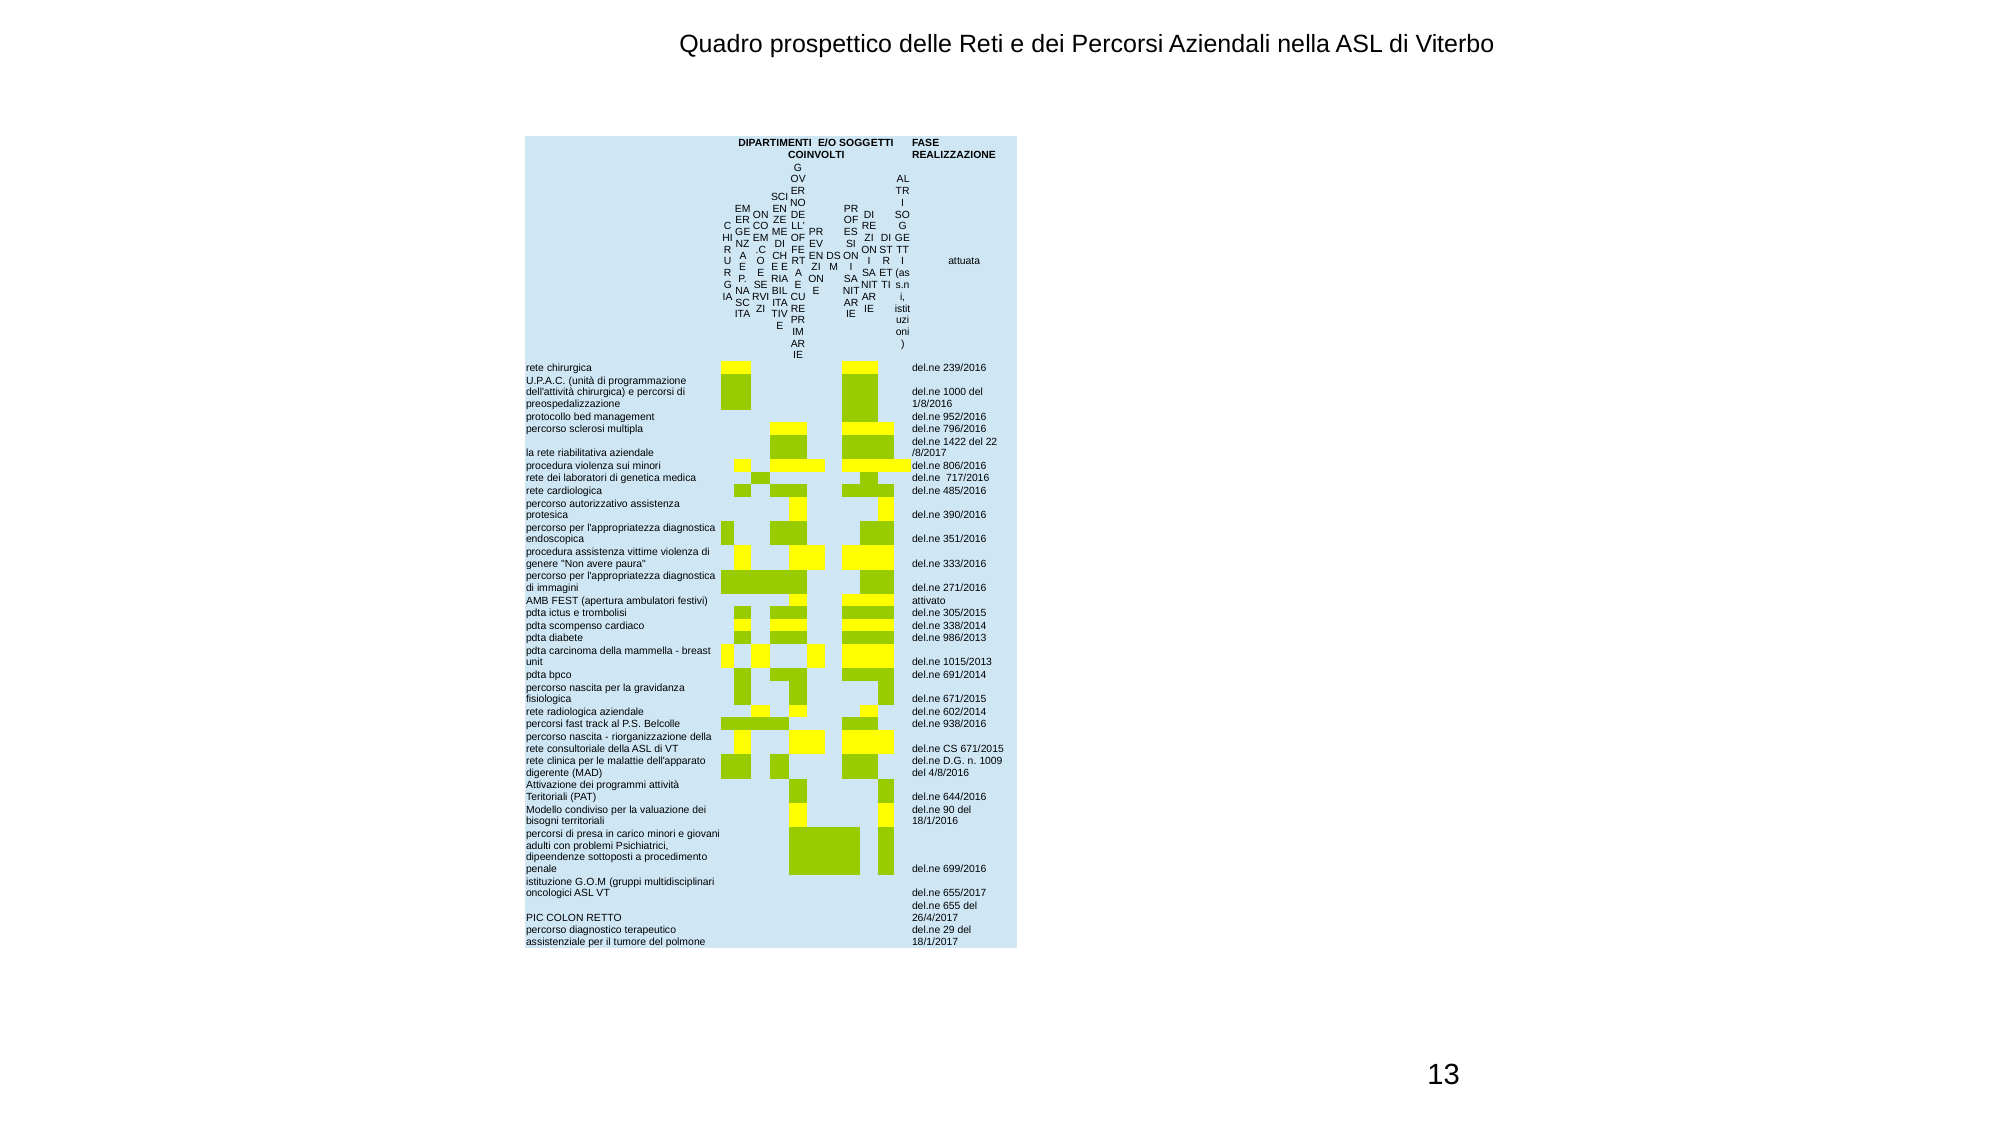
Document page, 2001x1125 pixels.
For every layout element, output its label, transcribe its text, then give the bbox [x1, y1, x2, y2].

table_cell [721, 681, 734, 705]
table_cell [789, 923, 807, 948]
table_cell del.ne 938/2016 [911, 717, 1017, 730]
table_cell percorso per l'appropriatezza diagnostica di immagini [525, 570, 721, 594]
table_cell [825, 754, 842, 779]
table_cell [721, 606, 734, 619]
table_cell [842, 422, 860, 435]
table_cell [734, 631, 751, 644]
table_cell [894, 374, 911, 410]
table_cell [751, 521, 770, 545]
table_cell [878, 410, 894, 422]
table_cell [842, 374, 860, 410]
table_cell [860, 570, 878, 594]
table_cell [807, 717, 825, 730]
table_cell [789, 459, 807, 472]
table_cell [860, 923, 878, 948]
table_cell [789, 435, 807, 459]
table_cell [860, 459, 878, 472]
table_cell [878, 779, 894, 803]
slide_number <numero> [1412, 1042, 1863, 1103]
table_cell [842, 644, 860, 668]
table_cell [825, 631, 842, 644]
table_cell [734, 705, 751, 717]
table_cell [734, 472, 751, 484]
table_cell [860, 484, 878, 497]
table_cell [860, 631, 878, 644]
table_cell DSM [825, 161, 842, 361]
table_cell [894, 484, 911, 497]
table_cell [751, 875, 770, 899]
table_cell [878, 374, 894, 410]
table_cell [860, 754, 878, 779]
table_cell [751, 644, 770, 668]
table_cell [751, 705, 770, 717]
table_cell [878, 594, 894, 606]
table_cell [825, 730, 842, 754]
table_cell [842, 410, 860, 422]
table_cell [842, 497, 860, 521]
table_cell percorso sclerosi multipla [525, 422, 721, 435]
table_cell [770, 606, 789, 619]
table_cell [721, 459, 734, 472]
table_cell [721, 644, 734, 668]
table_cell percorsi di presa in carico minori e giovani adulti con problemi Psichiatrici, dipeendenze sottoposti a procedimento penale [525, 827, 721, 875]
table_cell [721, 730, 734, 754]
table_cell [807, 681, 825, 705]
table_cell [825, 717, 842, 730]
table_cell [894, 681, 911, 705]
table_cell [860, 681, 878, 705]
table_cell del.ne 602/2014 [911, 705, 1017, 717]
table_cell [894, 705, 911, 717]
table_cell [842, 681, 860, 705]
table_cell [878, 422, 894, 435]
table_cell [721, 594, 734, 606]
table_cell [878, 570, 894, 594]
table_cell [894, 619, 911, 631]
table_cell [842, 484, 860, 497]
table_cell [721, 875, 734, 899]
table_cell pdta carcinoma della mammella - breast unit [525, 644, 721, 668]
table_cell [842, 923, 860, 948]
table_cell [878, 923, 894, 948]
table_cell [878, 435, 894, 459]
table_cell [825, 374, 842, 410]
table_cell [789, 422, 807, 435]
table_cell [721, 827, 734, 875]
table_cell [878, 459, 894, 472]
table_cell [825, 521, 842, 545]
table_cell [751, 484, 770, 497]
table_cell [770, 570, 789, 594]
table_cell GOVERNO DELL'OFFERTA E CURE PRIMARIE [789, 161, 807, 361]
table_cell [860, 619, 878, 631]
table_cell [807, 497, 825, 521]
table_cell Modello condiviso per la valuazione dei bisogni territoriali [525, 803, 721, 827]
table_cell del.ne 239/2016 [911, 361, 1017, 374]
table_cell [734, 497, 751, 521]
table_cell attivato [911, 594, 1017, 606]
table_cell del.ne 952/2016 [911, 410, 1017, 422]
table_cell [807, 606, 825, 619]
table_cell [721, 484, 734, 497]
table_cell [751, 827, 770, 875]
table_cell [842, 361, 860, 374]
table_cell [721, 521, 734, 545]
table_cell [878, 827, 894, 875]
table_cell [878, 644, 894, 668]
table_cell [770, 410, 789, 422]
table_cell [770, 497, 789, 521]
table_cell [825, 459, 842, 472]
table_cell [807, 754, 825, 779]
table_cell [721, 422, 734, 435]
table_cell [734, 730, 751, 754]
table_cell [825, 619, 842, 631]
table_cell [721, 923, 734, 948]
table_cell [751, 619, 770, 631]
table_cell del.ne 1000 del 1/8/2016 [911, 374, 1017, 410]
table_cell [751, 923, 770, 948]
table_cell [770, 899, 789, 923]
table_cell [789, 521, 807, 545]
table_cell [770, 361, 789, 374]
table_cell attuata [911, 161, 1017, 361]
table_cell del.ne D.G. n. 1009 del 4/8/2016 [911, 754, 1017, 779]
table_cell percorso autorizzativo assistenza protesica [525, 497, 721, 521]
table_cell [751, 606, 770, 619]
table_cell [860, 779, 878, 803]
table_cell [842, 545, 860, 570]
table_cell [734, 361, 751, 374]
table_cell istituzione G.O.M (gruppi multidisciplinari oncologici ASL VT [525, 875, 721, 899]
table_cell [770, 668, 789, 681]
table_cell [825, 422, 842, 435]
table_cell [842, 705, 860, 717]
table_cell [842, 875, 860, 899]
table_cell pdta scompenso cardiaco [525, 619, 721, 631]
table_cell [860, 803, 878, 827]
table_cell [734, 435, 751, 459]
table_cell [807, 435, 825, 459]
table_cell DISTRETTI [878, 161, 894, 361]
table_cell [525, 161, 721, 361]
table_cell [842, 827, 860, 875]
table_cell [860, 497, 878, 521]
table_cell [734, 754, 751, 779]
table_cell [878, 803, 894, 827]
table_cell [894, 422, 911, 435]
table_cell [842, 730, 860, 754]
table_cell [894, 803, 911, 827]
table_cell [721, 497, 734, 521]
table_cell [878, 754, 894, 779]
table_cell [721, 619, 734, 631]
table_cell [751, 570, 770, 594]
table_cell [894, 410, 911, 422]
table_cell del.ne 644/2016 [911, 779, 1017, 803]
table_cell [825, 594, 842, 606]
table_cell [860, 668, 878, 681]
table_cell [894, 717, 911, 730]
table_cell [842, 754, 860, 779]
table_cell [878, 717, 894, 730]
table_cell [734, 779, 751, 803]
table_cell [807, 422, 825, 435]
table_cell [878, 472, 894, 484]
table_cell [807, 644, 825, 668]
table_cell [894, 472, 911, 484]
table_cell [878, 631, 894, 644]
table_cell [789, 484, 807, 497]
table_cell rete clinica per le malattie dell'apparato digerente (MAD) [525, 754, 721, 779]
table_cell [789, 754, 807, 779]
table_cell [751, 435, 770, 459]
table_cell [734, 899, 751, 923]
table_cell [770, 435, 789, 459]
table_cell [751, 730, 770, 754]
table_cell [825, 705, 842, 717]
table_cell [751, 472, 770, 484]
table_cell [751, 361, 770, 374]
table_cell [807, 545, 825, 570]
table_cell [721, 435, 734, 459]
table_cell [807, 361, 825, 374]
table_cell rete cardiologica [525, 484, 721, 497]
table_cell [734, 827, 751, 875]
table_cell [825, 827, 842, 875]
table_cell [894, 730, 911, 754]
table_cell [770, 779, 789, 803]
table_cell [842, 803, 860, 827]
table_cell [807, 484, 825, 497]
table_cell [721, 717, 734, 730]
table_cell [770, 521, 789, 545]
text_box Quadro prospettico delle Reti e dei Percorsi Aziendali nella ASL di Viterbo [505, 20, 1671, 104]
table_cell SCIENZE MEDICHE E RIABILITATIVE [770, 161, 789, 361]
table_cell del.ne 305/2015 [911, 606, 1017, 619]
table_cell [894, 521, 911, 545]
table_cell [751, 594, 770, 606]
table_cell CHIRURGIA [721, 161, 734, 361]
table_cell [860, 435, 878, 459]
table_cell [860, 644, 878, 668]
table_cell [825, 779, 842, 803]
table_header DIPARTIMENTI E/O SOGGETTI COINVOLTI [721, 136, 911, 161]
table_cell [721, 668, 734, 681]
table_cell del.ne CS 671/2015 [911, 730, 1017, 754]
table_cell [878, 521, 894, 545]
table_cell [825, 497, 842, 521]
table_cell [789, 570, 807, 594]
table_cell [751, 779, 770, 803]
table_cell [842, 606, 860, 619]
table_cell [770, 631, 789, 644]
table_cell [770, 681, 789, 705]
table_cell [860, 899, 878, 923]
table_cell [734, 484, 751, 497]
table_cell [789, 875, 807, 899]
table_cell del.ne 986/2013 [911, 631, 1017, 644]
table_cell [807, 923, 825, 948]
table_cell [860, 717, 878, 730]
table_cell [770, 472, 789, 484]
table_cell [894, 545, 911, 570]
table_cell [751, 374, 770, 410]
table_cell [825, 875, 842, 899]
table_cell [789, 594, 807, 606]
table_cell [789, 631, 807, 644]
table_cell [825, 410, 842, 422]
table_cell [894, 631, 911, 644]
table_cell [894, 644, 911, 668]
table_cell del.ne 271/2016 [911, 570, 1017, 594]
table_cell [807, 459, 825, 472]
table_cell [751, 681, 770, 705]
table_cell [789, 361, 807, 374]
table_cell [751, 754, 770, 779]
table_cell [734, 644, 751, 668]
table_cell [894, 923, 911, 948]
table_cell percorso diagnostico terapeutico assistenziale per il tumore del polmone [525, 923, 721, 948]
table_cell rete radiologica aziendale [525, 705, 721, 717]
table_cell [734, 923, 751, 948]
table_cell [751, 803, 770, 827]
table_cell del.ne 338/2014 [911, 619, 1017, 631]
table_cell [734, 570, 751, 594]
table_cell [751, 545, 770, 570]
table_cell [721, 410, 734, 422]
table_cell [807, 619, 825, 631]
table_cell [894, 668, 911, 681]
table_cell [770, 923, 789, 948]
table_header [525, 136, 721, 161]
table_cell [789, 472, 807, 484]
table_cell procedura violenza sui minori [525, 459, 721, 472]
table_cell la rete riabilitativa aziendale [525, 435, 721, 459]
table_cell [878, 619, 894, 631]
table_cell [842, 779, 860, 803]
table_cell [721, 631, 734, 644]
table_cell [860, 705, 878, 717]
table_cell [860, 827, 878, 875]
table_cell [842, 594, 860, 606]
table_cell del.ne 1015/2013 [911, 644, 1017, 668]
table_cell [734, 422, 751, 435]
table_cell Attivazione dei programmi attività Teritoriali (PAT) [525, 779, 721, 803]
table_cell [894, 779, 911, 803]
table_cell del.ne 29 del 18/1/2017 [911, 923, 1017, 948]
table_cell [807, 472, 825, 484]
table_cell [770, 374, 789, 410]
table_cell [894, 875, 911, 899]
table_cell rete dei laboratori di genetica medica [525, 472, 721, 484]
table_cell [807, 730, 825, 754]
table_cell [721, 899, 734, 923]
table_cell del.ne 671/2015 [911, 681, 1017, 705]
table_cell [734, 410, 751, 422]
table_cell protocollo bed management [525, 410, 721, 422]
table_cell [825, 361, 842, 374]
table_cell [751, 899, 770, 923]
table_cell [770, 754, 789, 779]
table_cell [894, 827, 911, 875]
table_cell [789, 374, 807, 410]
table_cell [860, 545, 878, 570]
table_cell [807, 374, 825, 410]
table_cell [734, 594, 751, 606]
table_cell [734, 668, 751, 681]
table_cell del.ne 699/2016 [911, 827, 1017, 875]
table_cell [894, 459, 911, 472]
table_cell [878, 484, 894, 497]
table_cell [807, 875, 825, 899]
table_cell [807, 410, 825, 422]
table_cell [789, 730, 807, 754]
table_cell [734, 803, 751, 827]
table_cell [721, 803, 734, 827]
table_cell [789, 668, 807, 681]
table_cell del.ne 90 del 18/1/2016 [911, 803, 1017, 827]
table_cell [825, 606, 842, 619]
table_cell [721, 754, 734, 779]
table_cell percorso per l'appropriatezza diagnostica endoscopica [525, 521, 721, 545]
table_cell [842, 521, 860, 545]
table_cell [825, 644, 842, 668]
table_cell [770, 459, 789, 472]
table_cell del.ne 806/2016 [911, 459, 1017, 472]
table_cell [894, 594, 911, 606]
table_cell [770, 422, 789, 435]
table_cell [860, 410, 878, 422]
table_cell [807, 668, 825, 681]
table_cell [842, 717, 860, 730]
table_cell del.ne 485/2016 [911, 484, 1017, 497]
table_cell [860, 472, 878, 484]
table_cell PIC COLON RETTO [525, 899, 721, 923]
table_cell [789, 705, 807, 717]
table_cell DIREZIONI SANITARIE [860, 161, 878, 361]
table_cell [878, 899, 894, 923]
table_cell [751, 668, 770, 681]
table_cell [734, 545, 751, 570]
table_cell [807, 631, 825, 644]
table_cell [842, 668, 860, 681]
table_cell [770, 803, 789, 827]
table_cell [860, 521, 878, 545]
table_cell [825, 484, 842, 497]
table_cell [770, 875, 789, 899]
table_cell AMB FEST (apertura ambulatori festivi) [525, 594, 721, 606]
table_cell [751, 631, 770, 644]
table_cell [842, 899, 860, 923]
table_cell [807, 705, 825, 717]
table_cell procedura assistenza vittime violenza di genere "Non avere paura" [525, 545, 721, 570]
table_cell [894, 754, 911, 779]
table_cell [842, 570, 860, 594]
table_cell PROFESSIONI SANITARIE [842, 161, 860, 361]
table_cell [770, 545, 789, 570]
table_cell del.ne 691/2014 [911, 668, 1017, 681]
table_cell [789, 827, 807, 875]
table_cell ONCOEM.CO E SERVIZI [751, 161, 770, 361]
table_cell [770, 705, 789, 717]
table_cell [894, 497, 911, 521]
table_cell percorsi fast track al P.S. Belcolle [525, 717, 721, 730]
table_cell [842, 472, 860, 484]
table_cell [770, 484, 789, 497]
table_cell [807, 899, 825, 923]
table_header FASE REALIZZAZIONE [911, 136, 1017, 161]
table_cell [789, 717, 807, 730]
table_cell [734, 681, 751, 705]
table_cell [894, 606, 911, 619]
table_cell [721, 472, 734, 484]
table_cell [807, 570, 825, 594]
table_cell [721, 705, 734, 717]
table_cell [721, 361, 734, 374]
table_cell percorso nascita - riorganizzazione della rete consultoriale della ASL di VT [525, 730, 721, 754]
table_cell [894, 899, 911, 923]
table_cell [878, 875, 894, 899]
table_cell pdta bpco [525, 668, 721, 681]
table_cell PREVENZIONE [807, 161, 825, 361]
table_cell [734, 459, 751, 472]
table_cell [894, 435, 911, 459]
table_cell [807, 827, 825, 875]
table_cell [789, 779, 807, 803]
table_cell [734, 374, 751, 410]
table_cell rete chirurgica [525, 361, 721, 374]
table_cell [894, 570, 911, 594]
table_cell [878, 545, 894, 570]
table_cell [860, 606, 878, 619]
table_cell [807, 594, 825, 606]
table_cell [734, 521, 751, 545]
table_cell [894, 361, 911, 374]
table_cell [825, 570, 842, 594]
table_cell [860, 730, 878, 754]
table_cell [751, 459, 770, 472]
table_cell [878, 606, 894, 619]
table_cell [770, 717, 789, 730]
table_cell del.ne 717/2016 [911, 472, 1017, 484]
table_cell ALTRI SOGGETTI (ass.ni, istituzioni) [894, 161, 911, 361]
table_cell del.ne 655/2017 [911, 875, 1017, 899]
table_cell [825, 681, 842, 705]
table_cell del.ne 655 del 26/4/2017 [911, 899, 1017, 923]
table_cell [751, 422, 770, 435]
table_cell [825, 472, 842, 484]
table_cell U.P.A.C. (unità di programmazione dell'attività chirurgica) e percorsi di preospedalizzazione [525, 374, 721, 410]
table_cell [721, 545, 734, 570]
table_cell [751, 717, 770, 730]
table_cell [842, 631, 860, 644]
table_cell [878, 361, 894, 374]
table_cell [770, 730, 789, 754]
table_cell [825, 923, 842, 948]
table_cell [721, 779, 734, 803]
table_cell [789, 899, 807, 923]
table_cell pdta diabete [525, 631, 721, 644]
table_cell [825, 435, 842, 459]
table_cell del.ne 796/2016 [911, 422, 1017, 435]
table_cell pdta ictus e trombolisi [525, 606, 721, 619]
table_cell [860, 374, 878, 410]
table_cell [825, 545, 842, 570]
table_cell del.ne 1422 del 22 /8/2017 [911, 435, 1017, 459]
table_cell [770, 827, 789, 875]
table_cell [789, 410, 807, 422]
table_cell del.ne 333/2016 [911, 545, 1017, 570]
table_cell EMERGENZA E P.NASCITA [734, 161, 751, 361]
table_cell del.ne 351/2016 [911, 521, 1017, 545]
table_cell [721, 570, 734, 594]
table_cell [842, 619, 860, 631]
table_cell [770, 594, 789, 606]
table_cell [807, 521, 825, 545]
table_cell [878, 681, 894, 705]
table_cell [789, 803, 807, 827]
table_cell [807, 779, 825, 803]
table_cell [860, 361, 878, 374]
table_cell [789, 619, 807, 631]
table_cell [860, 594, 878, 606]
table_cell [734, 717, 751, 730]
table_cell [807, 803, 825, 827]
table_cell [734, 619, 751, 631]
table_cell [789, 681, 807, 705]
table_cell [734, 875, 751, 899]
table_cell [842, 435, 860, 459]
table_cell [789, 497, 807, 521]
table_cell [751, 497, 770, 521]
table_cell [789, 644, 807, 668]
table_cell [825, 899, 842, 923]
table_cell del.ne 390/2016 [911, 497, 1017, 521]
table_cell [860, 422, 878, 435]
table_cell [734, 606, 751, 619]
table_cell [825, 668, 842, 681]
table_cell [842, 459, 860, 472]
table_cell percorso nascita per la gravidanza fisiologica [525, 681, 721, 705]
table_cell [878, 730, 894, 754]
table_cell [878, 668, 894, 681]
table_cell [825, 803, 842, 827]
table_cell [770, 619, 789, 631]
table_cell [860, 875, 878, 899]
table_cell [770, 644, 789, 668]
table_cell [751, 410, 770, 422]
table_cell [721, 374, 734, 410]
table_cell [878, 705, 894, 717]
table_cell [878, 497, 894, 521]
table_cell [789, 606, 807, 619]
table_cell [789, 545, 807, 570]
